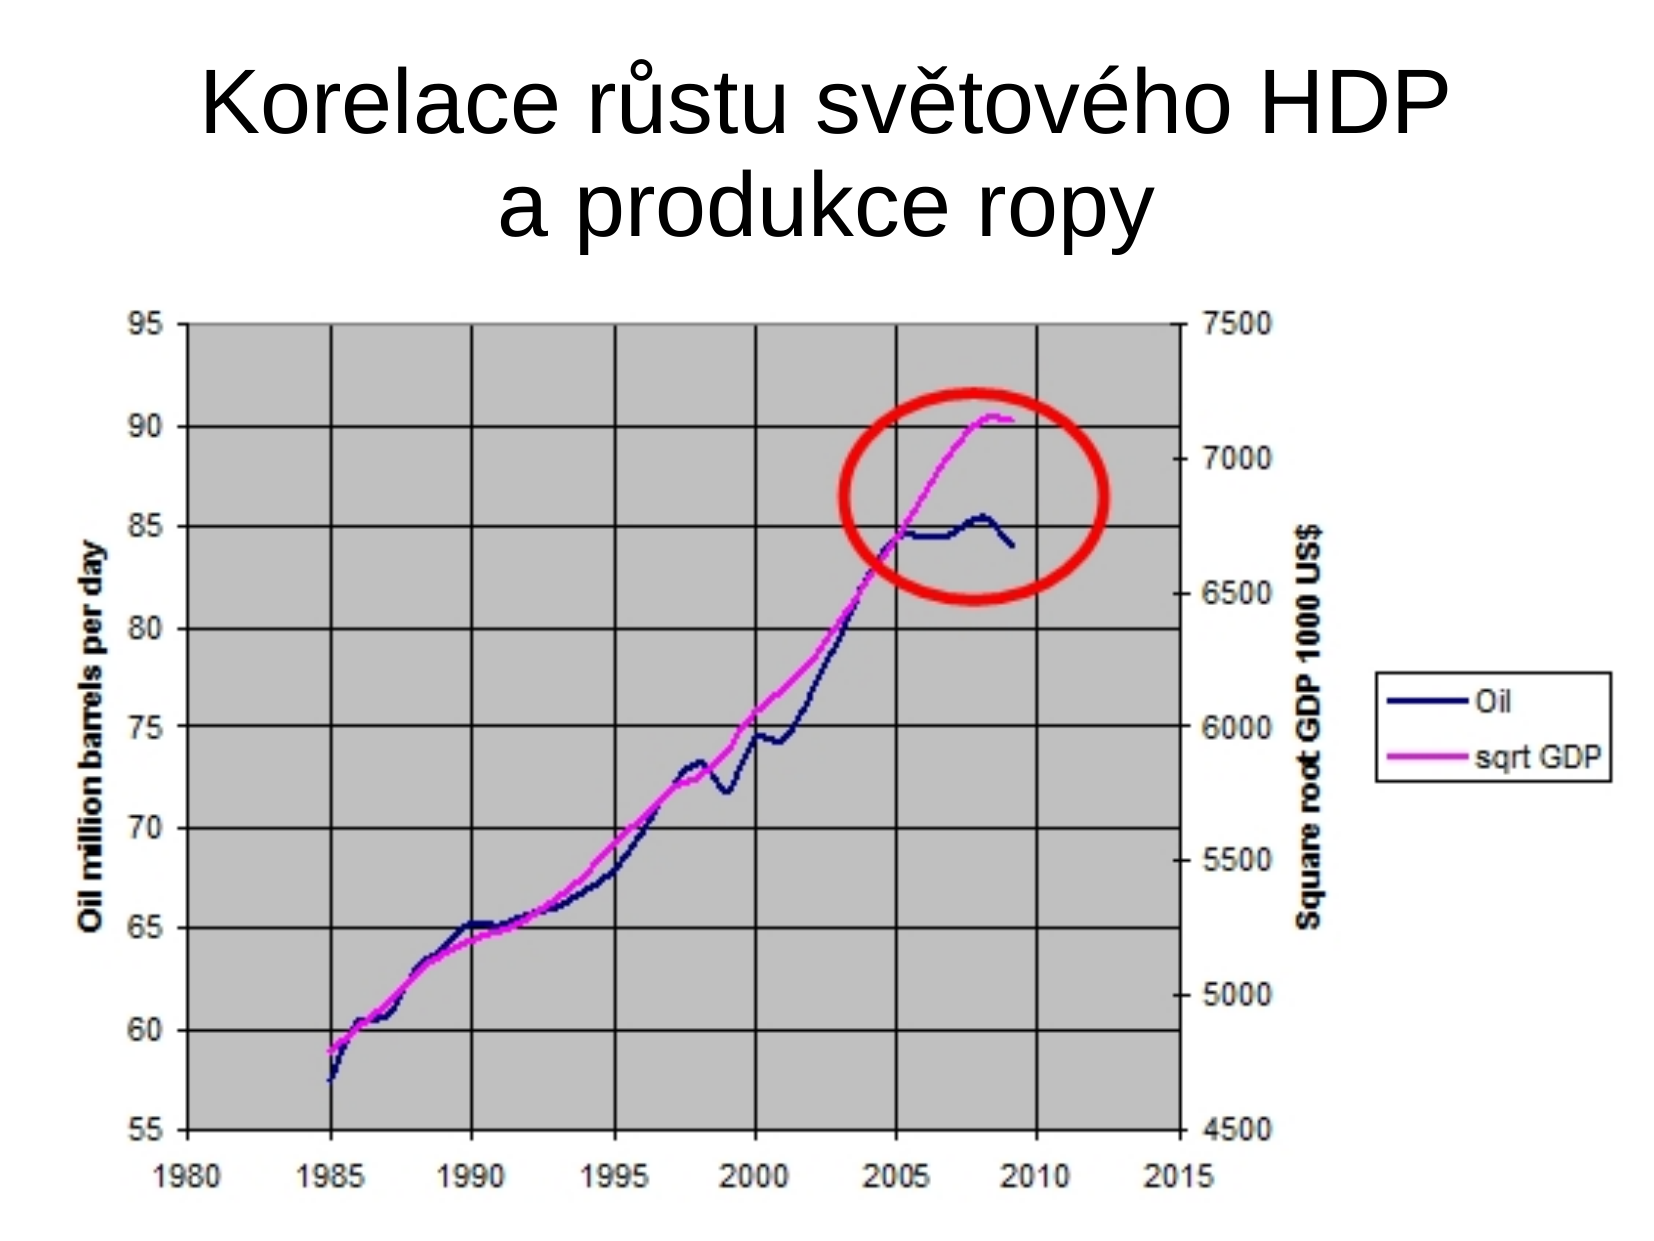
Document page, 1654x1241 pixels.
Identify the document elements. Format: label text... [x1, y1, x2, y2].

title Korelace růstu světového HDP a produkce ropy [82, 50, 1571, 256]
picture [29, 265, 1625, 1241]
